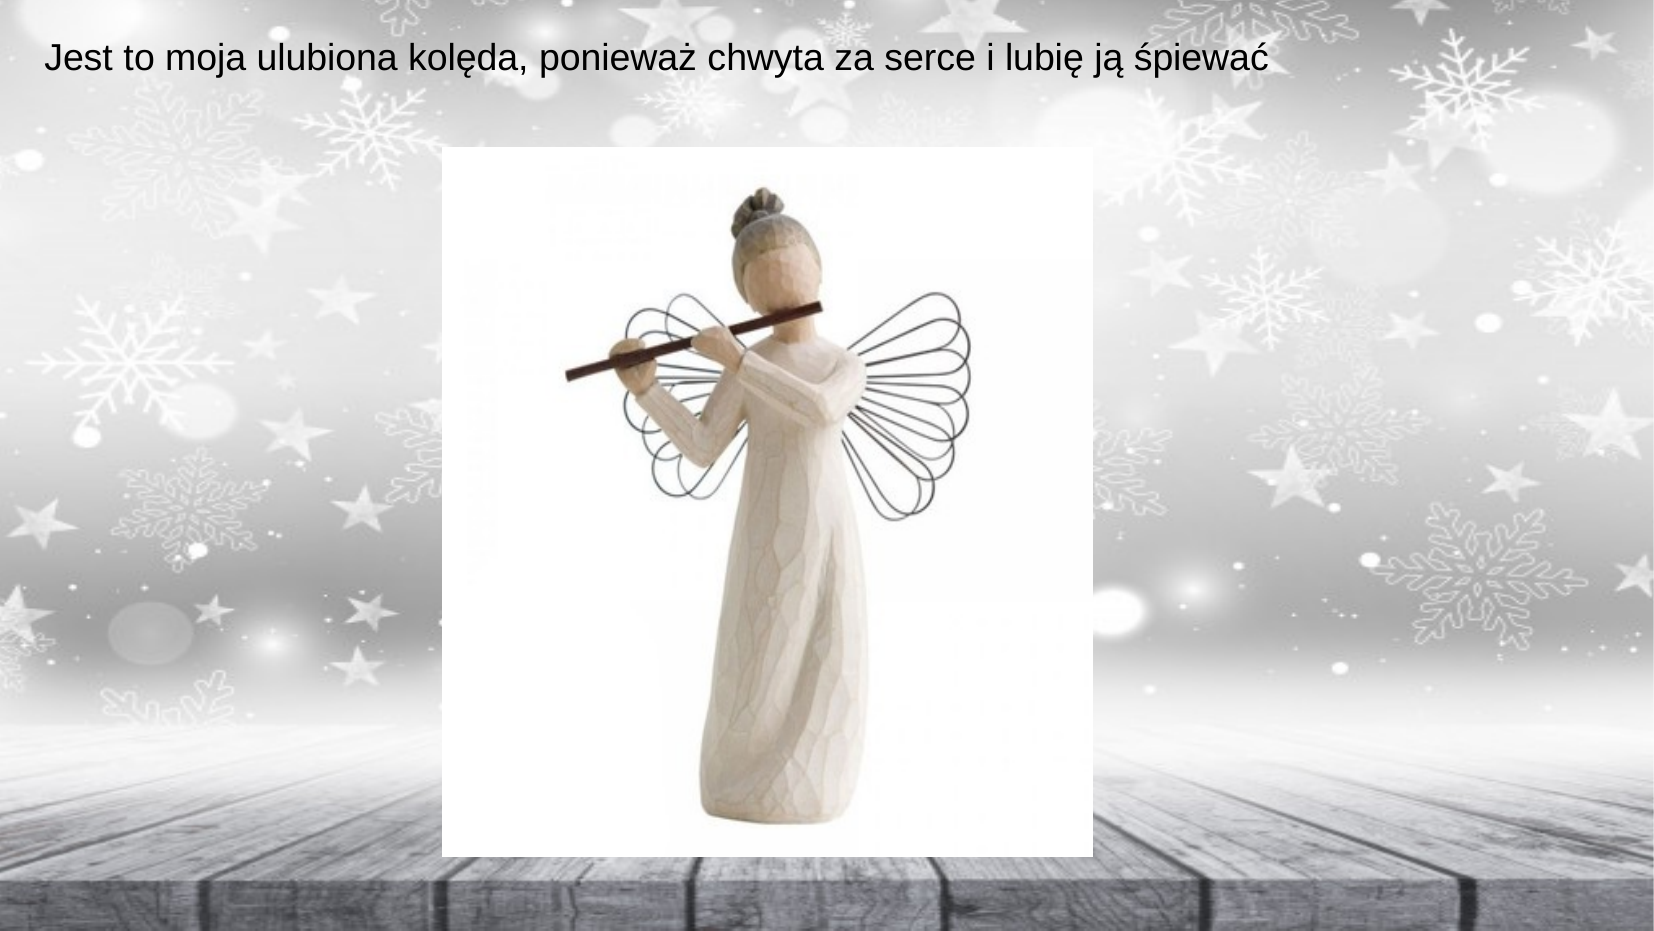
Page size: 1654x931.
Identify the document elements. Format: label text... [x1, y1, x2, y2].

text_box Jest to moja ulubiona kolęda, ponieważ chwyta za serce i lubię ją śpiewać [29, 29, 1300, 88]
picture [0, 0, 1654, 931]
